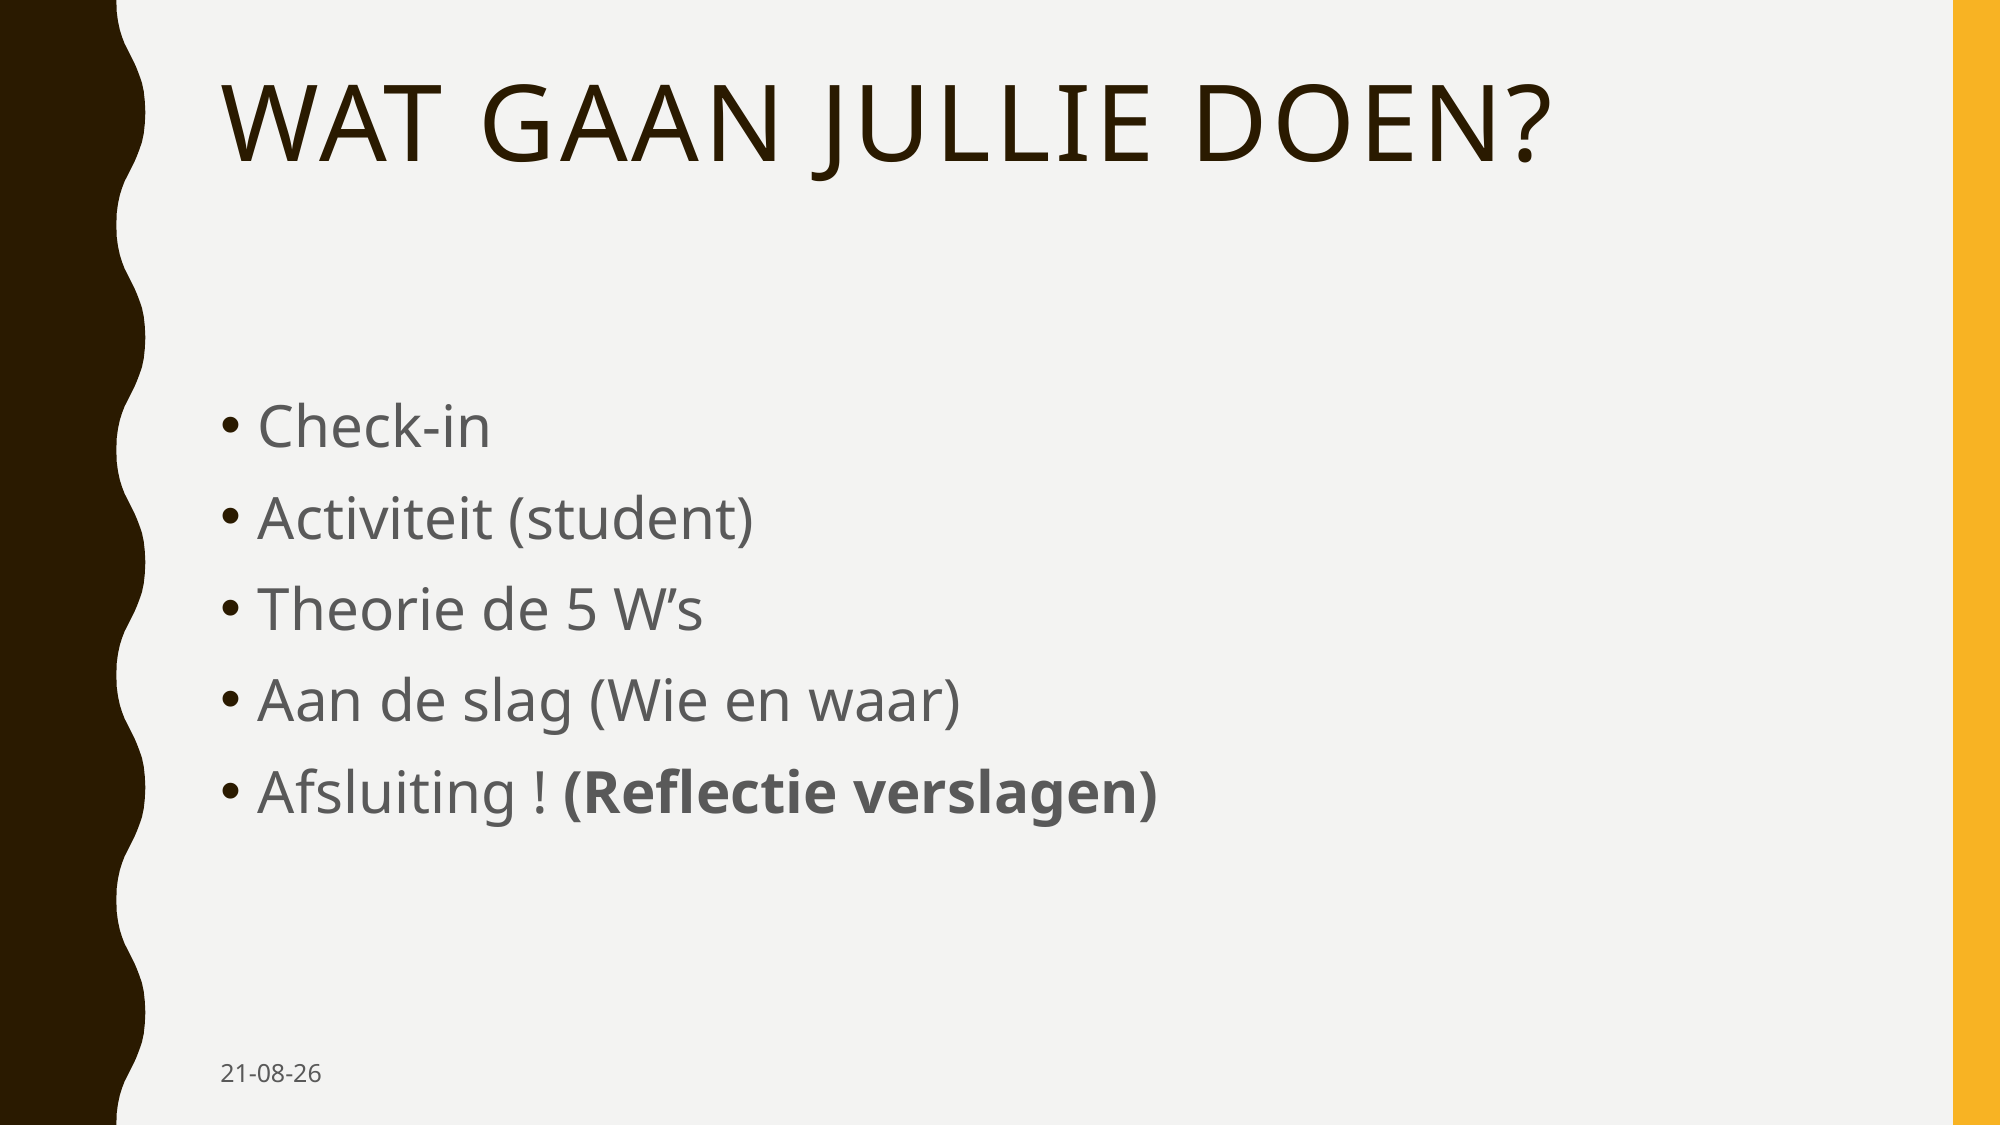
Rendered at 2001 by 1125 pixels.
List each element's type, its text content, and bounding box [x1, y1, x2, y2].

title Wat gaan jullie doen? [205, 62, 1876, 308]
text_box 19-4-2021 [205, 1045, 588, 1104]
list Check-in Activiteit (student) Theorie de 5 W’s Aan de slag (Wie en waar) Afsluiting ! (Reflectie verslagen) [205, 375, 1876, 965]
